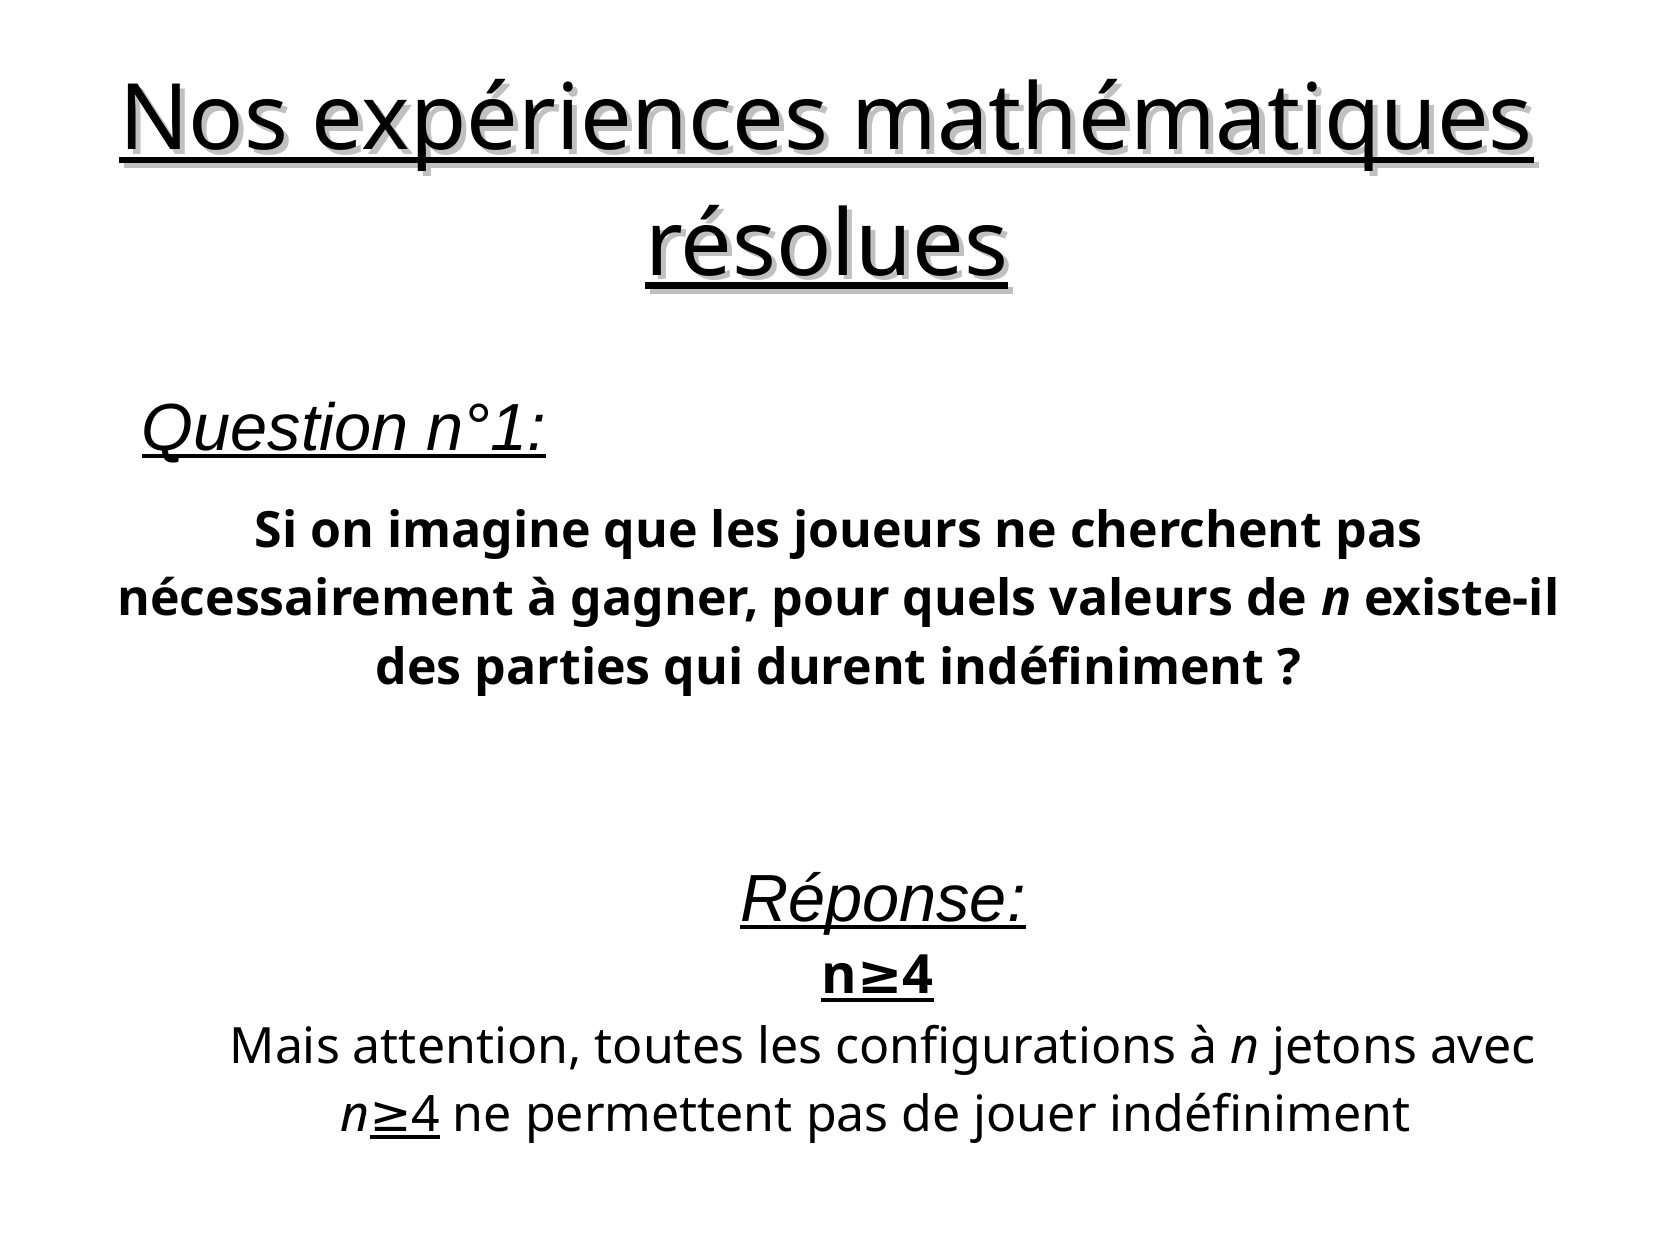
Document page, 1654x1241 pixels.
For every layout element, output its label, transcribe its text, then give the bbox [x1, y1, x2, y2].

title Nos expériences mathématiques résolues [0, 45, 1654, 308]
text_box Réponse: n≥4 Mais attention, toutes les configurations à n jetons avec n≥4 ne permettent pas de jouer indéfiniment [59, 779, 1560, 1136]
list Question n°1: Si on imagine que les joueurs ne cherchent pas nécessairement à gagner, pour quels valeurs de n existe-il des parties qui durent indéfiniment ? [70, 389, 1607, 697]
